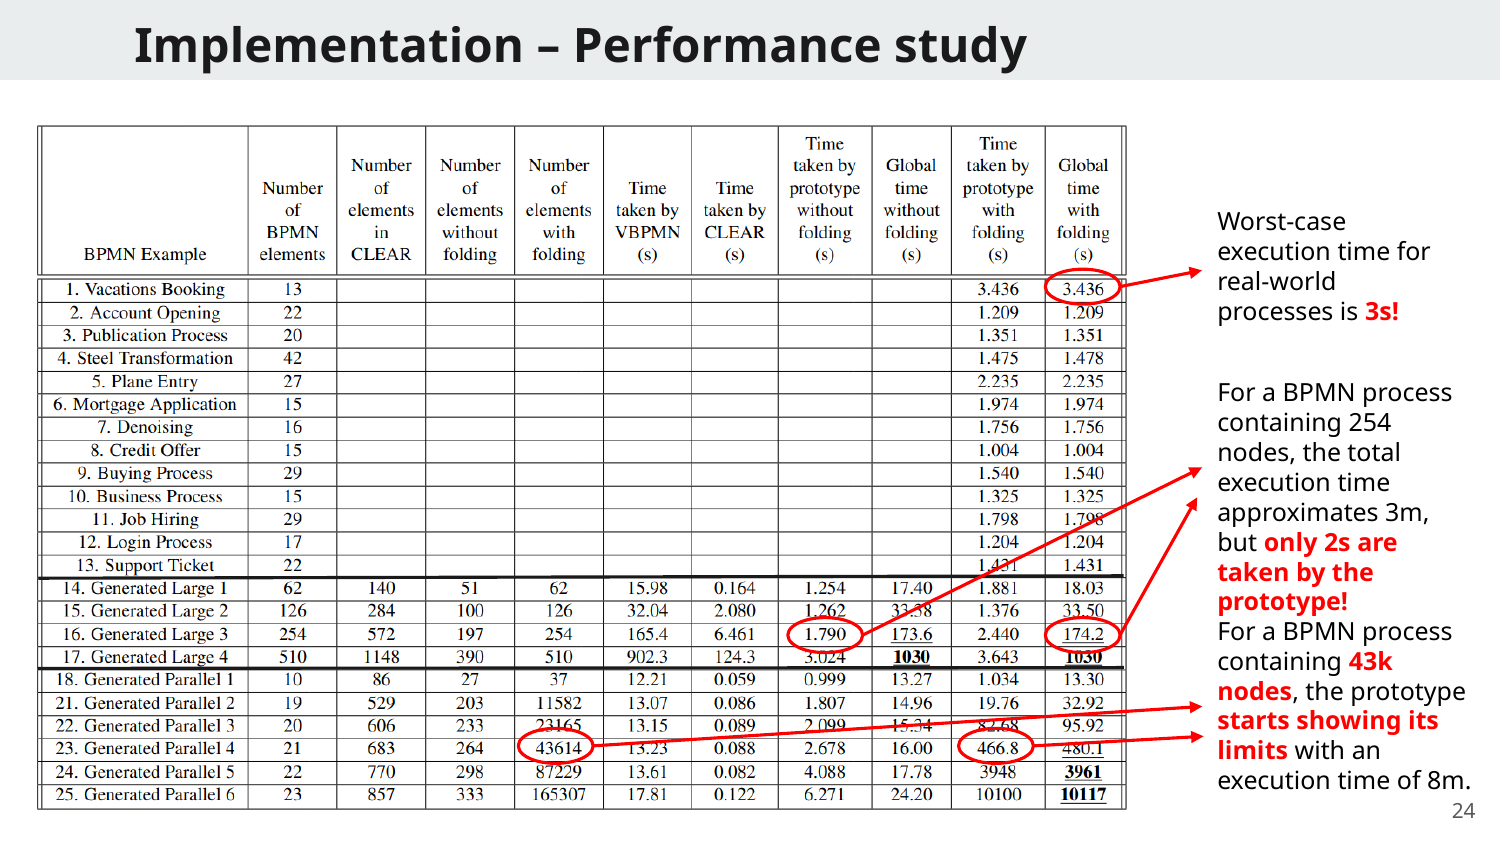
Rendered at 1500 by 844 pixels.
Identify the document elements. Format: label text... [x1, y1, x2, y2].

text_box For a BPMN process containing 43k nodes, the prototype starts showing its limits with an execution time of 8m. [1202, 600, 1488, 811]
text_box For a BPMN process containing 254 nodes, the total execution time approximates 3m, but only 2s are taken by the prototype! [1202, 361, 1488, 600]
picture [790, 620, 860, 651]
text_box Worst-case execution time for real-world processes is 3s! [1202, 190, 1468, 341]
slide_number <numéro> [1400, 779, 1491, 844]
picture [1048, 620, 1118, 651]
picture [521, 730, 591, 761]
picture [1048, 271, 1118, 302]
picture [32, 122, 1129, 813]
picture [961, 730, 1031, 761]
title Implementation – Performance study [119, 0, 1381, 88]
